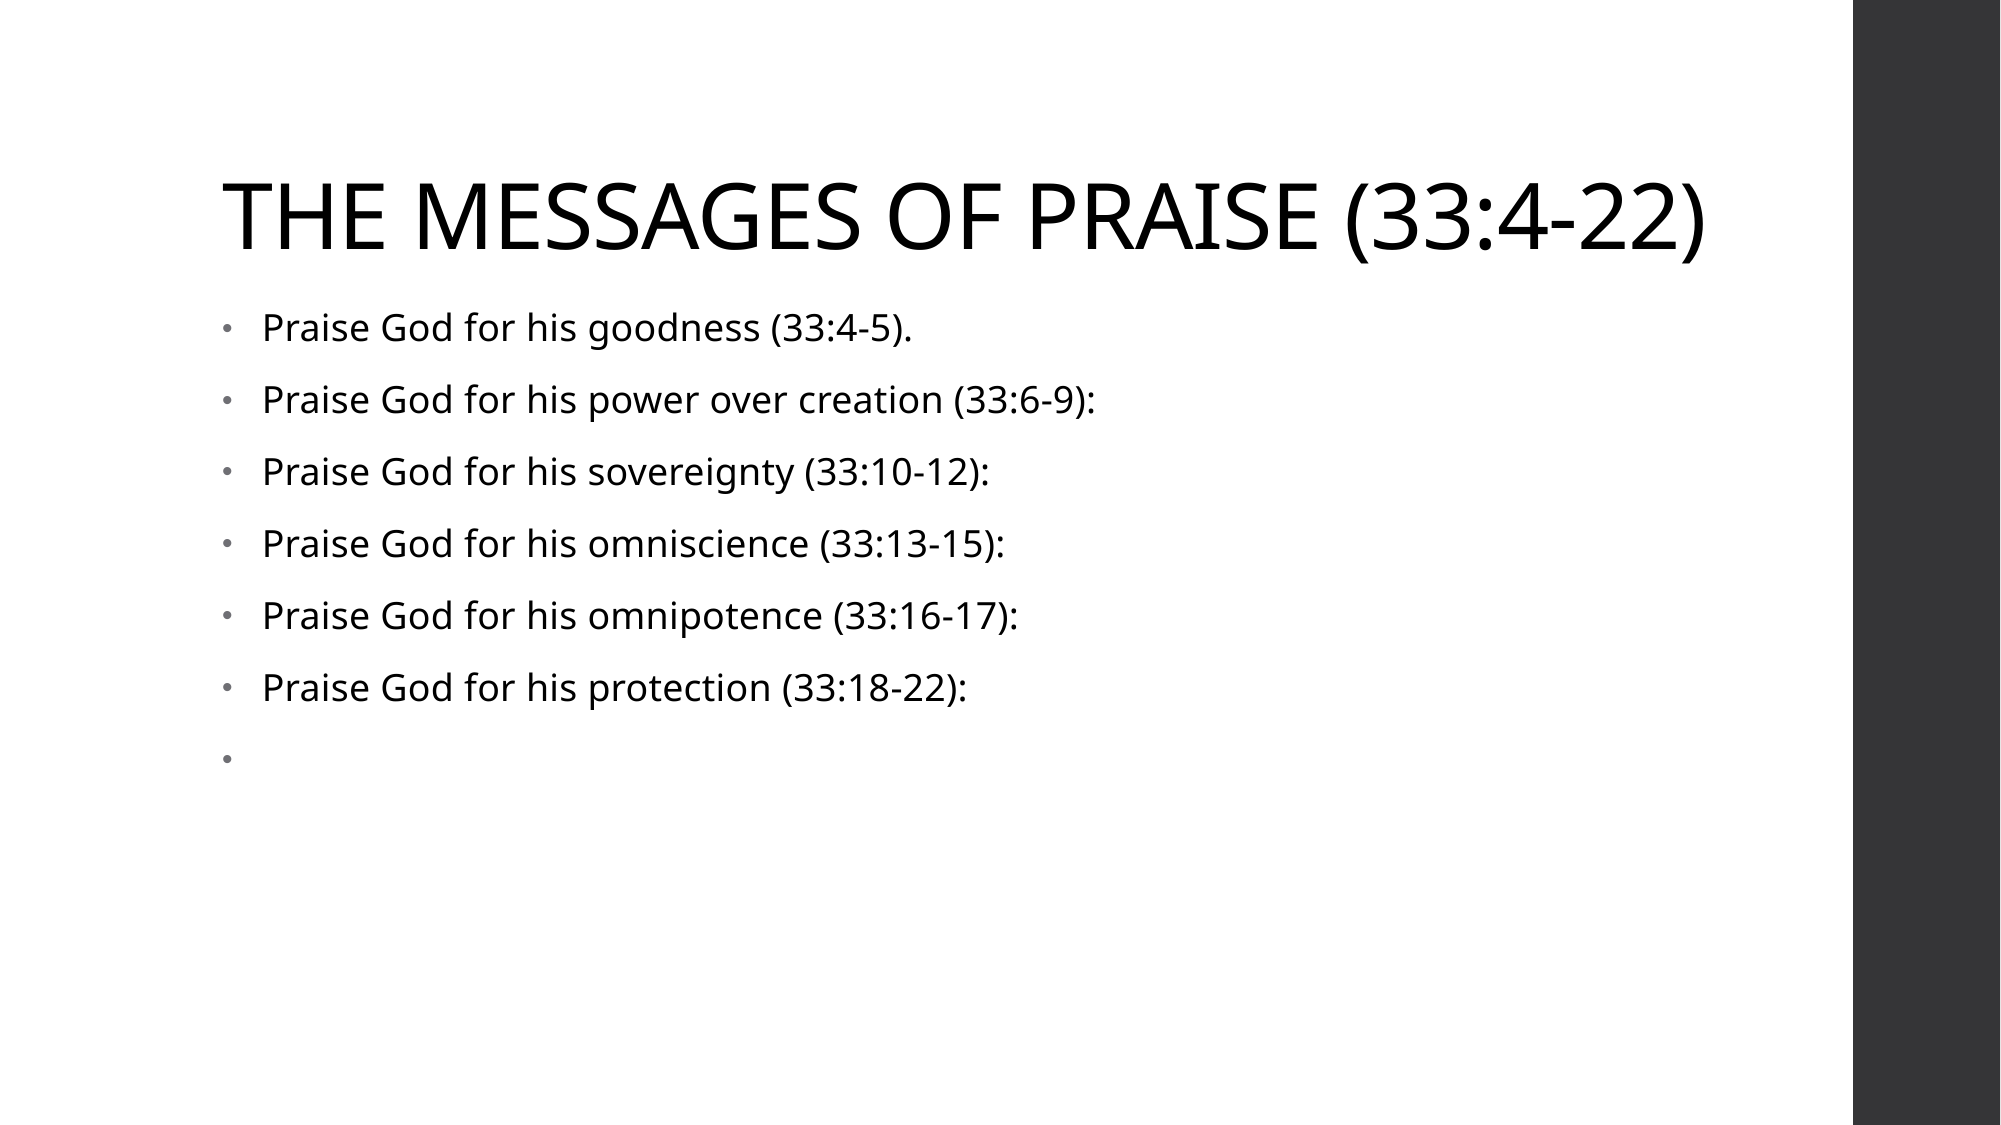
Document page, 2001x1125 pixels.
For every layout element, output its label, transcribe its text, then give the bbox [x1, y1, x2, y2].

title THE MESSAGES OF PRAISE (33:4-22) [206, 60, 1797, 278]
list Praise God for his goodness (33:4-5). Praise God for his power over creation (33:6-9): Praise God for his sovereignty (33:10-12): Praise God for his omniscience (33:13-15): Praise God for his omnipotence (33:16-17): Praise God for his protection (33:18-22): [206, 299, 1617, 1014]
